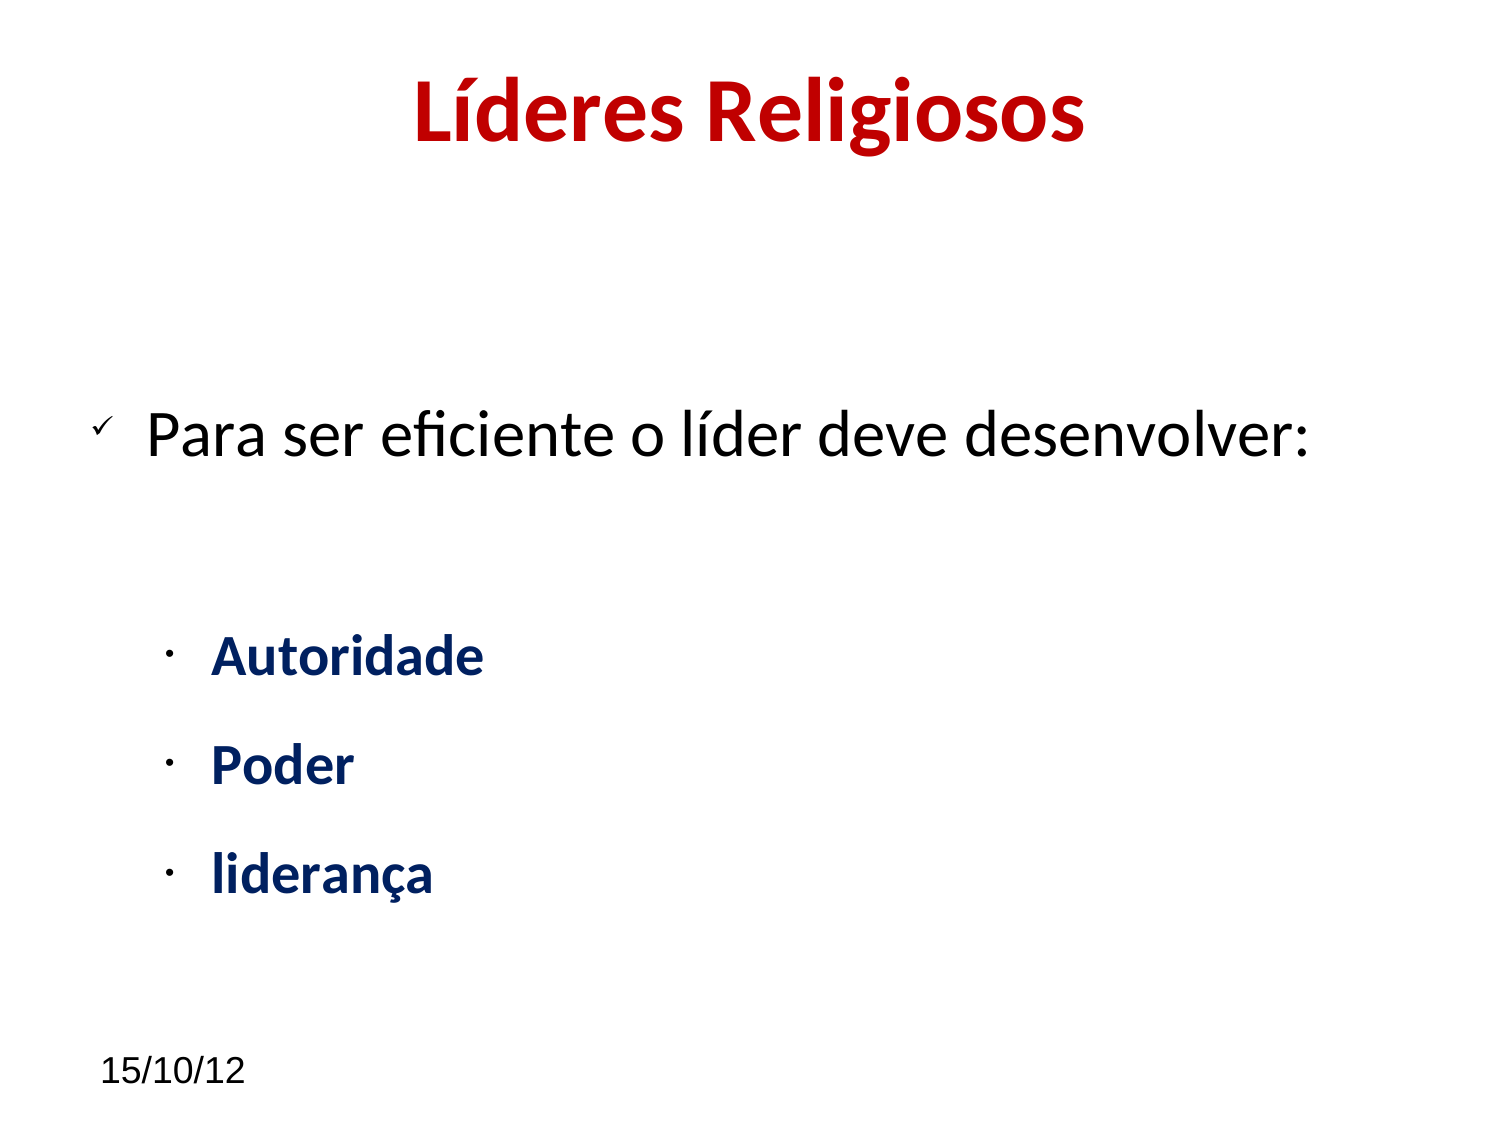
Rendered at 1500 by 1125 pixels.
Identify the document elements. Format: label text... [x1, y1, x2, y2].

text_box Para ser eficiente o líder deve desenvolver: Autoridade Poder liderança [75, 262, 1426, 1005]
title Líderes Religiosos [75, 45, 1426, 233]
